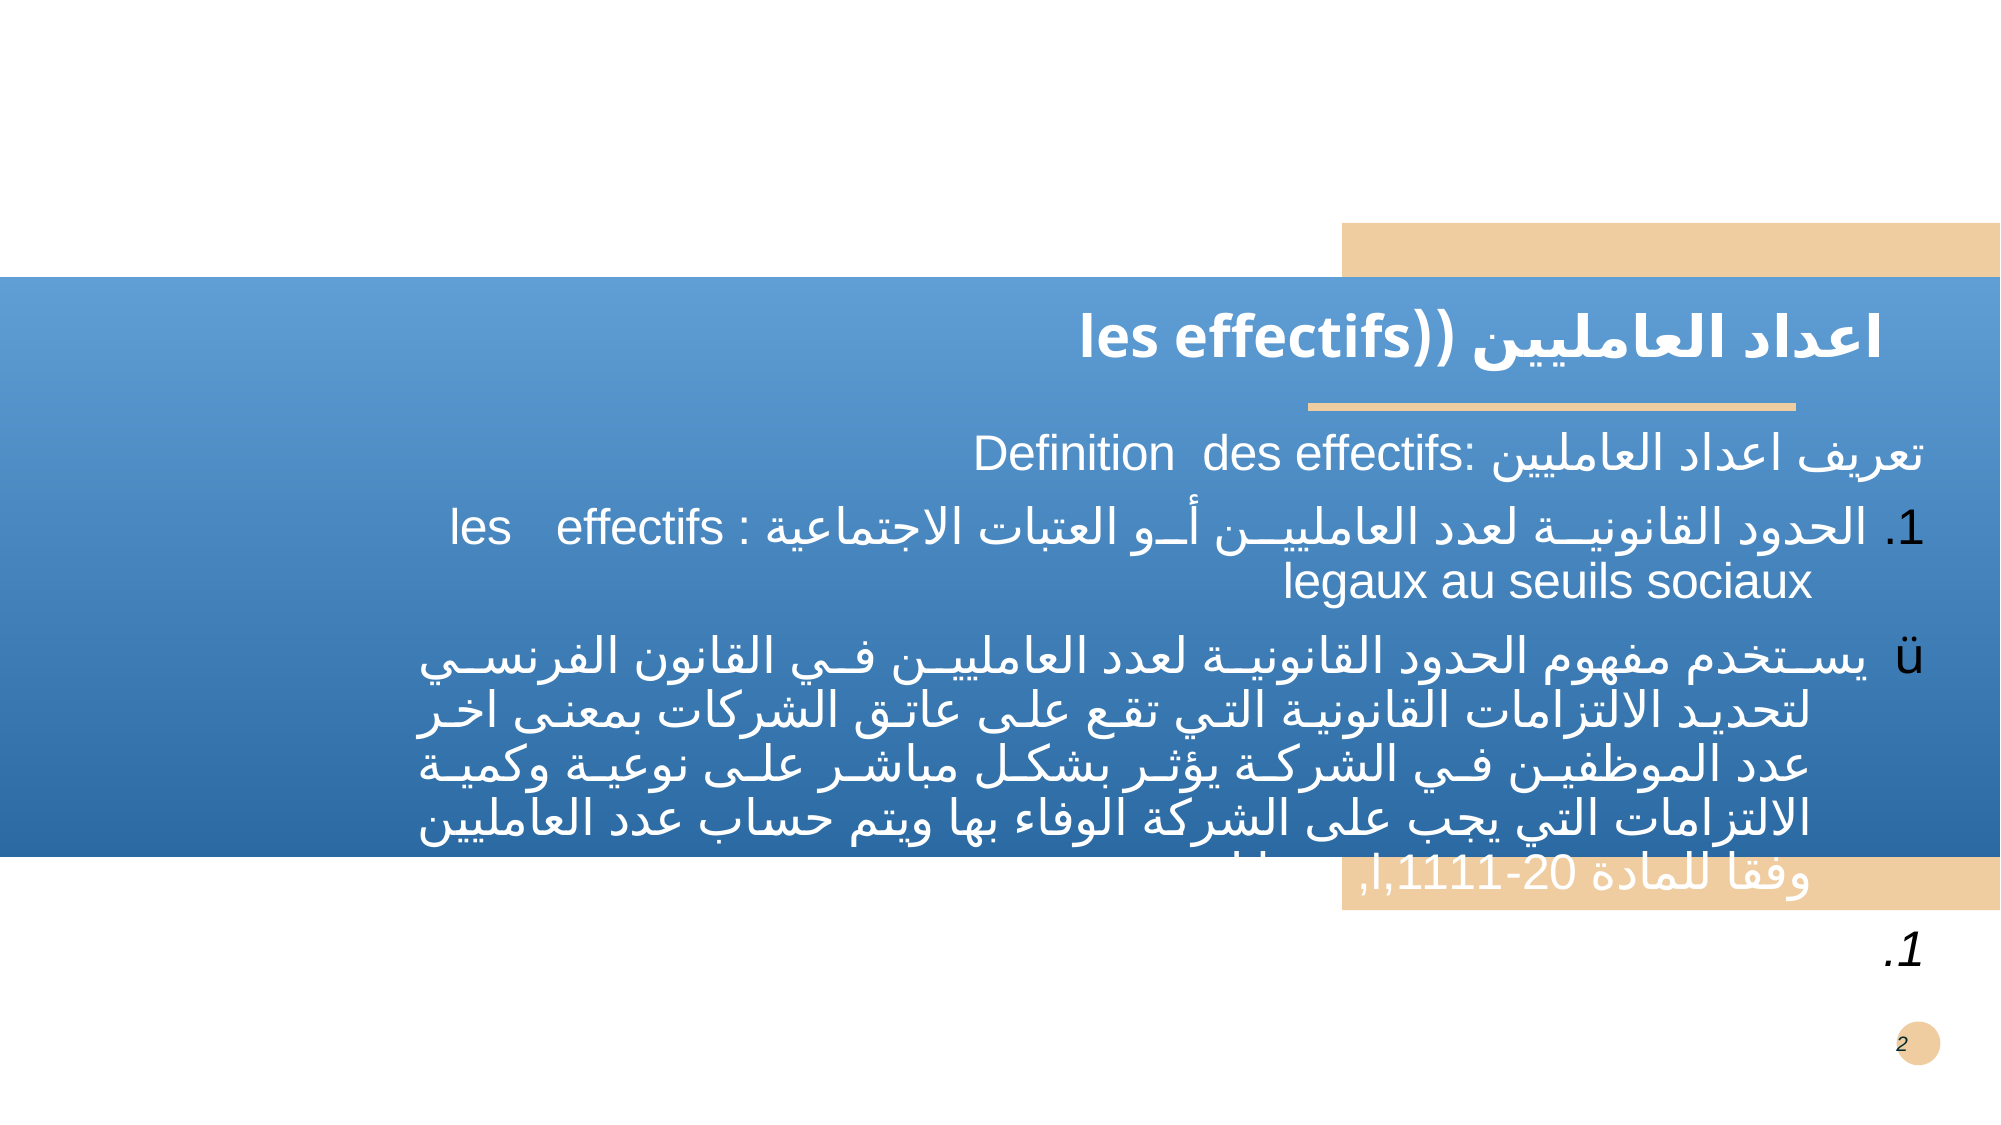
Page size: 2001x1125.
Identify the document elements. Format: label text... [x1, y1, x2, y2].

text_box [1881, 1012, 1940, 1073]
title اعداد العامليين ((les effectifs [1063, 270, 1911, 408]
text_box [0, 222, 2000, 911]
text_box تعريف اعداد العامليين :Definition des effectifs الحدود القانونية لعدد العامليين أو العتبات الاجتماعية : les effectifs legaux au seuils sociaux يستخدم مفهوم الحدود القانونية لعدد العامليين في القانون الفرنسي لتحديد الالتزامات القانونية التي تقع على عاتق الشركات بمعنى اخر عدد الموظفين في الشركة يؤثر بشكل مباشر على نوعية وكمية الالتزامات التي يجب على الشركة الوفاء بها ويتم حساب عدد العامليين وفقا للمادة 20-1111,l, وفقا ل: [403, 419, 1940, 671]
